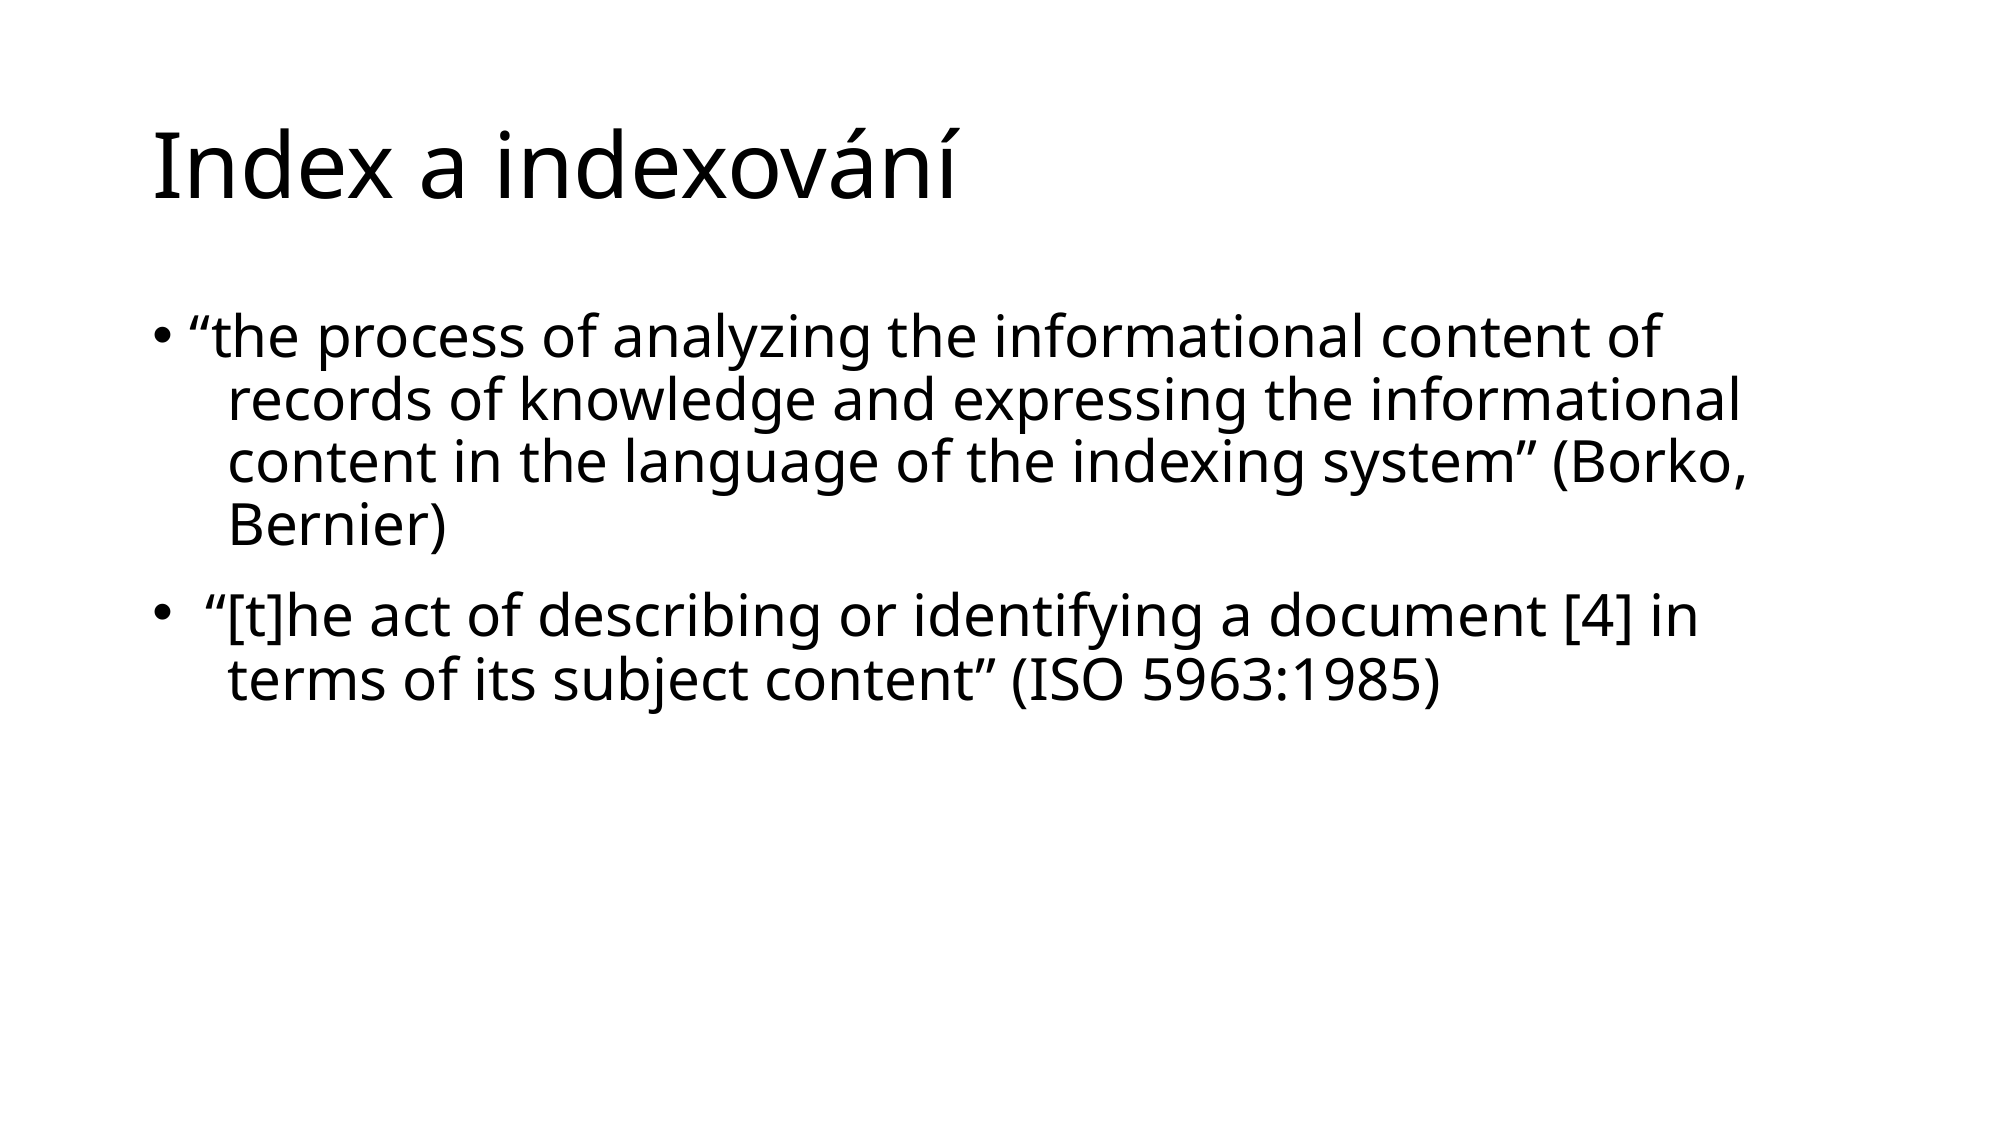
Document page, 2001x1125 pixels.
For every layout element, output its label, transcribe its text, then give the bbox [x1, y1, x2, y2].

title Index a indexování [137, 59, 1863, 278]
list “the process of analyzing the informational content of records of knowledge and expressing the informational content in the language of the indexing system” (Borko, Bernier) “[t]he act of describing or identifying a document [4] in terms of its subject content” (ISO 5963:1985) [137, 299, 1863, 1014]
